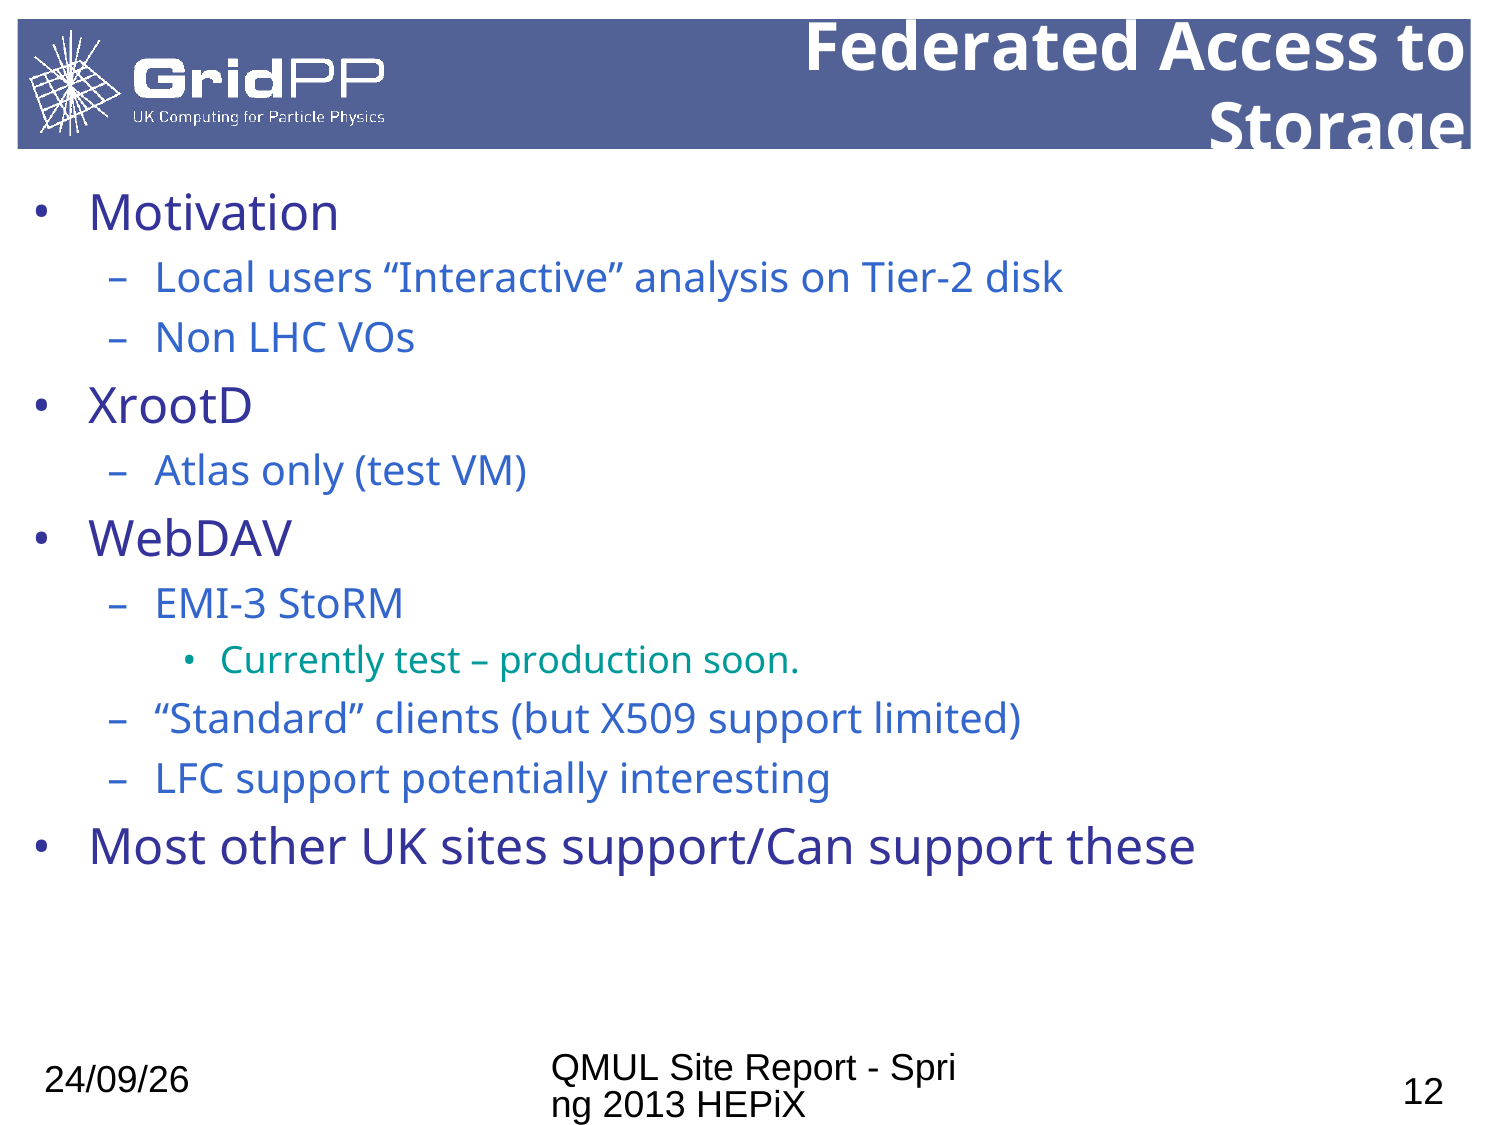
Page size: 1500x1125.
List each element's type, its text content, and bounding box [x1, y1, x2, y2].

picture [29, 30, 384, 136]
picture [980, 1004, 1418, 1099]
title Federated Access to Storage [513, 0, 1483, 172]
list Motivation Local users “Interactive” analysis on Tier-2 disk Non LHC VOs XrootD Atlas only (test VM) WebDAV EMI-3 StoRM Currently test – production soon. “Standard” clients (but X509 support limited) LFC support potentially interesting Most other UK sites support/Can support these [17, 172, 1480, 1004]
